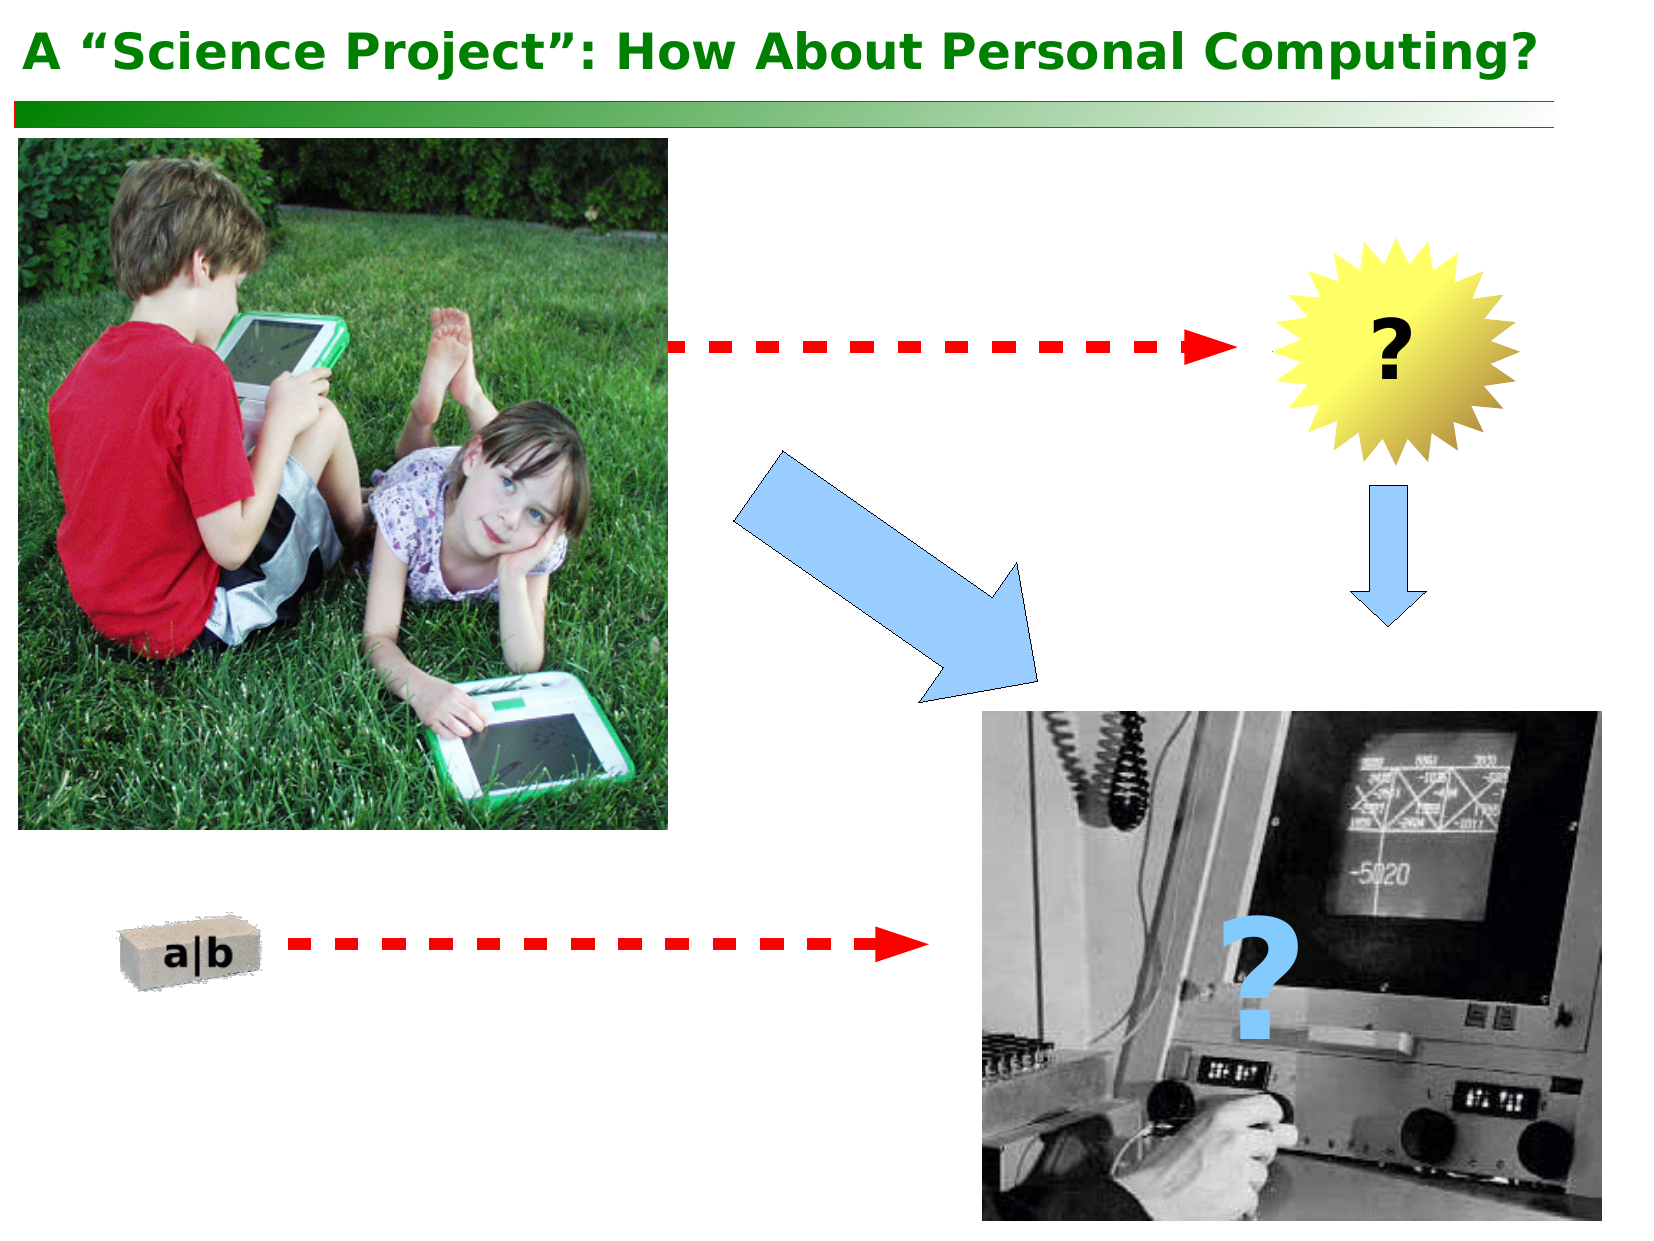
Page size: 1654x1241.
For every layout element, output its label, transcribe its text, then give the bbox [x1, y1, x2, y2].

text_box [1271, 237, 1521, 466]
text_box A “Science Project”: How About Personal Computing? [7, 15, 1643, 109]
text_box [733, 450, 1038, 703]
text_box [14, 109, 1554, 128]
picture [18, 138, 668, 830]
picture [116, 912, 262, 992]
text_box ? [1353, 294, 1438, 407]
text_box [1350, 485, 1427, 627]
text_box ? [1197, 877, 1358, 1087]
picture [982, 711, 1602, 1221]
